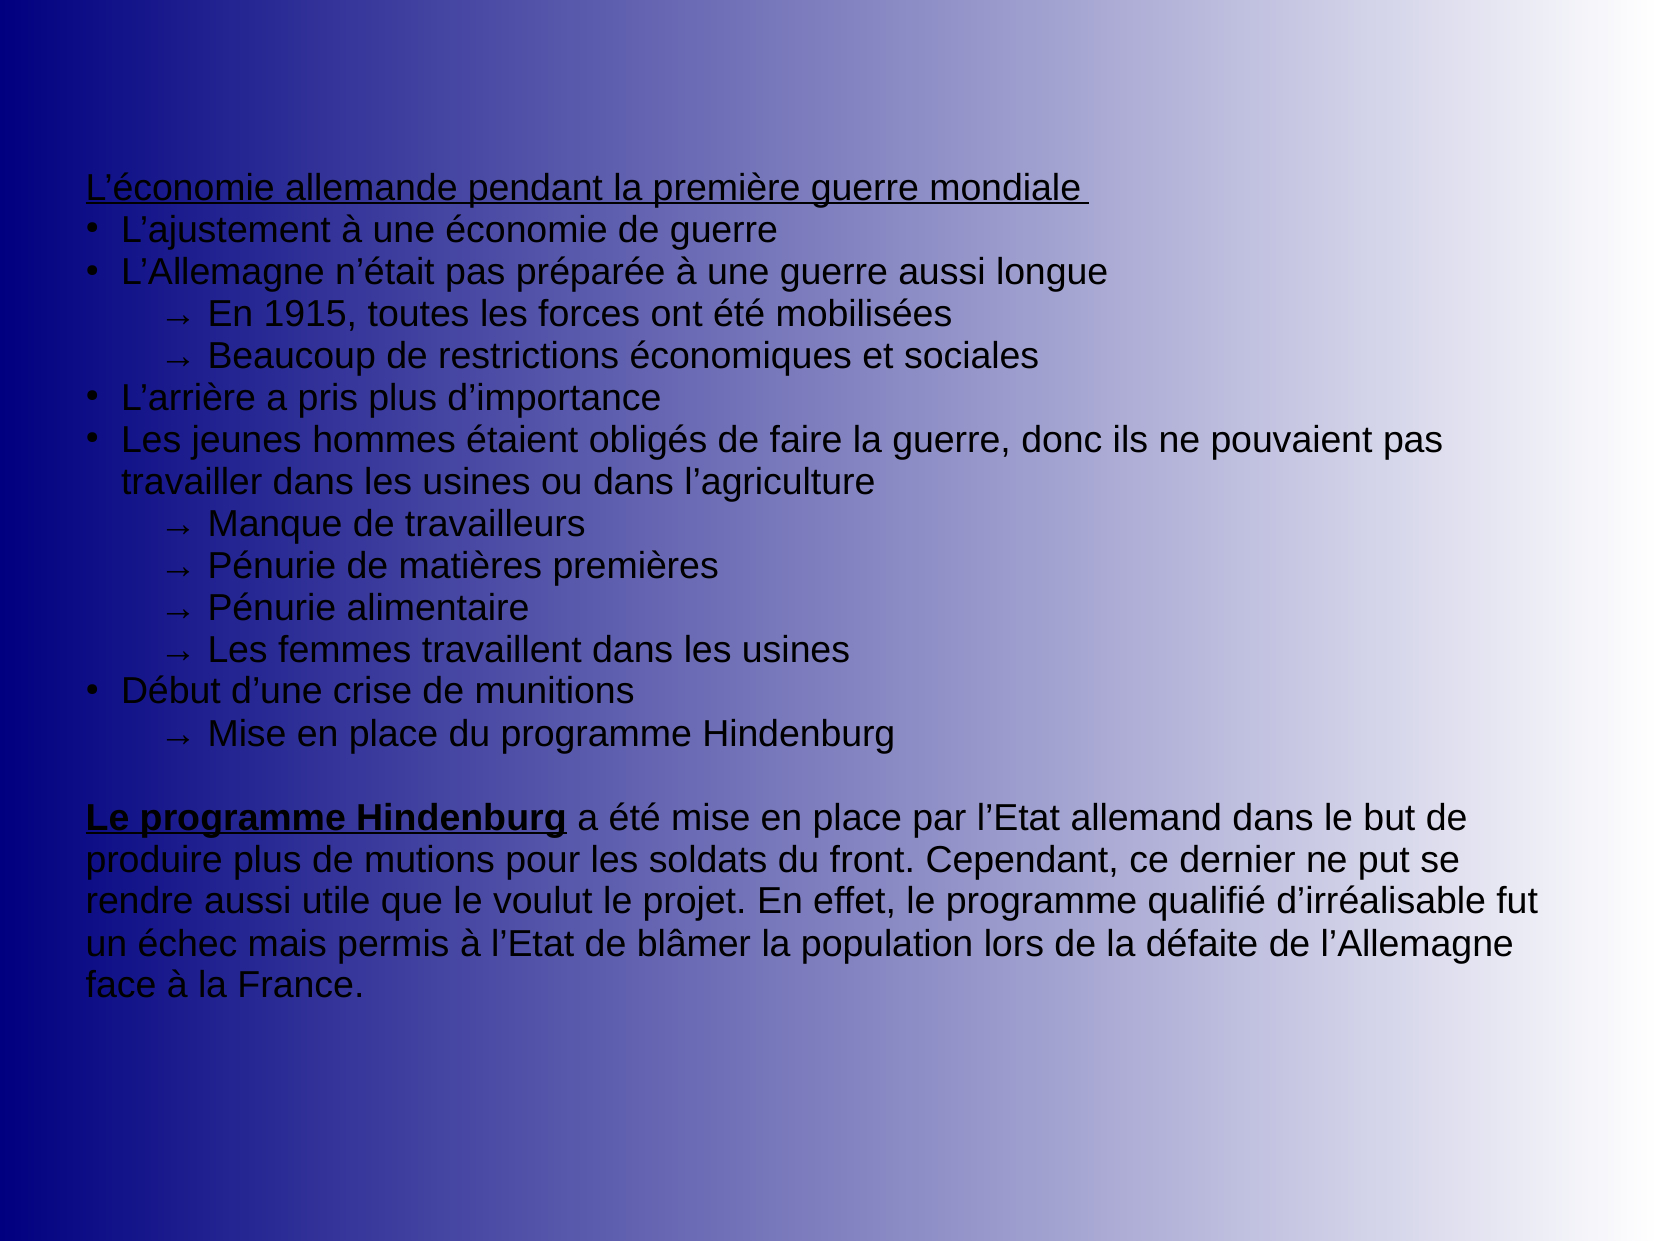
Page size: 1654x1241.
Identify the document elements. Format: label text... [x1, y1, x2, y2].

text_box L’économie allemande pendant la première guerre mondiale L’ajustement à une économie de guerre L’Allemagne n’était pas préparée à une guerre aussi longue → En 1915, toutes les forces ont été mobilisées → Beaucoup de restrictions économiques et sociales L’arrière a pris plus d’importance Les jeunes hommes étaient obligés de faire la guerre, donc ils ne pouvaient pas travailler dans les usines ou dans l’agriculture → Manque de travailleurs → Pénurie de matières premières → Pénurie alimentaire → Les femmes travaillent dans les usines Début d’une crise de munitions → Mise en place du programme Hindenburg Le programme Hindenburg a été mise en place par l’Etat allemand dans le but de produire plus de mutions pour les soldats du front. Cependant, ce dernier ne put se rendre aussi utile que le voulut le projet. En effet, le programme qualifié d’irréalisable fut un échec mais permis à l’Etat de blâmer la population lors de la défaite de l’Allemagne face à la France. [70, 158, 1560, 1016]
